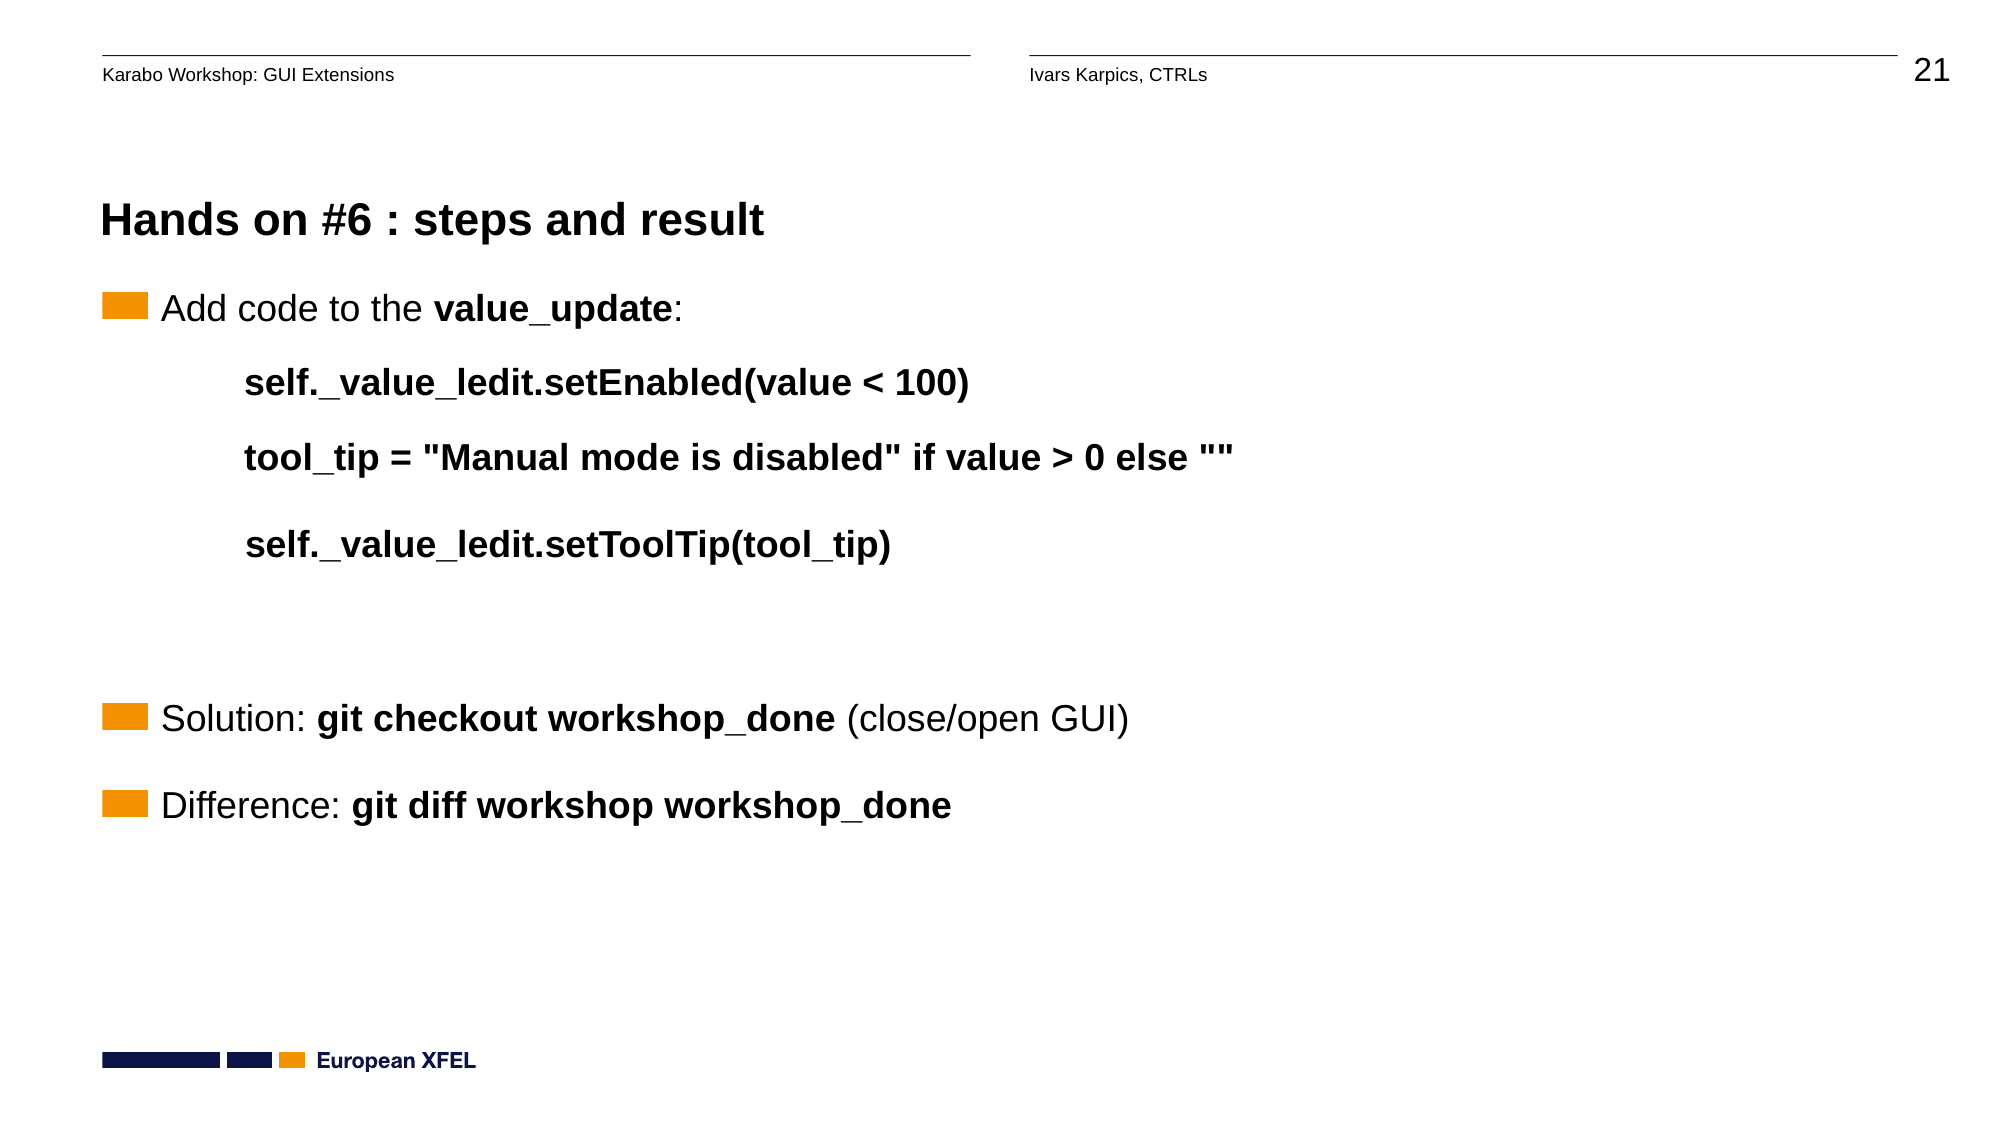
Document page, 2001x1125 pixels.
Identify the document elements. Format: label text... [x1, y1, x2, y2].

title Hands on #6 : steps and result [100, 116, 1898, 245]
list Add code to the value_update: self._value_ledit.setEnabled(value < 100) tool_tip = "Manual mode is disabled" if value > 0 else "" self._value_ledit.setToolTip(tool_tip) Solution: git checkout workshop_done (close/open GUI) Difference: git diff workshop workshop_done [102, 278, 1898, 917]
